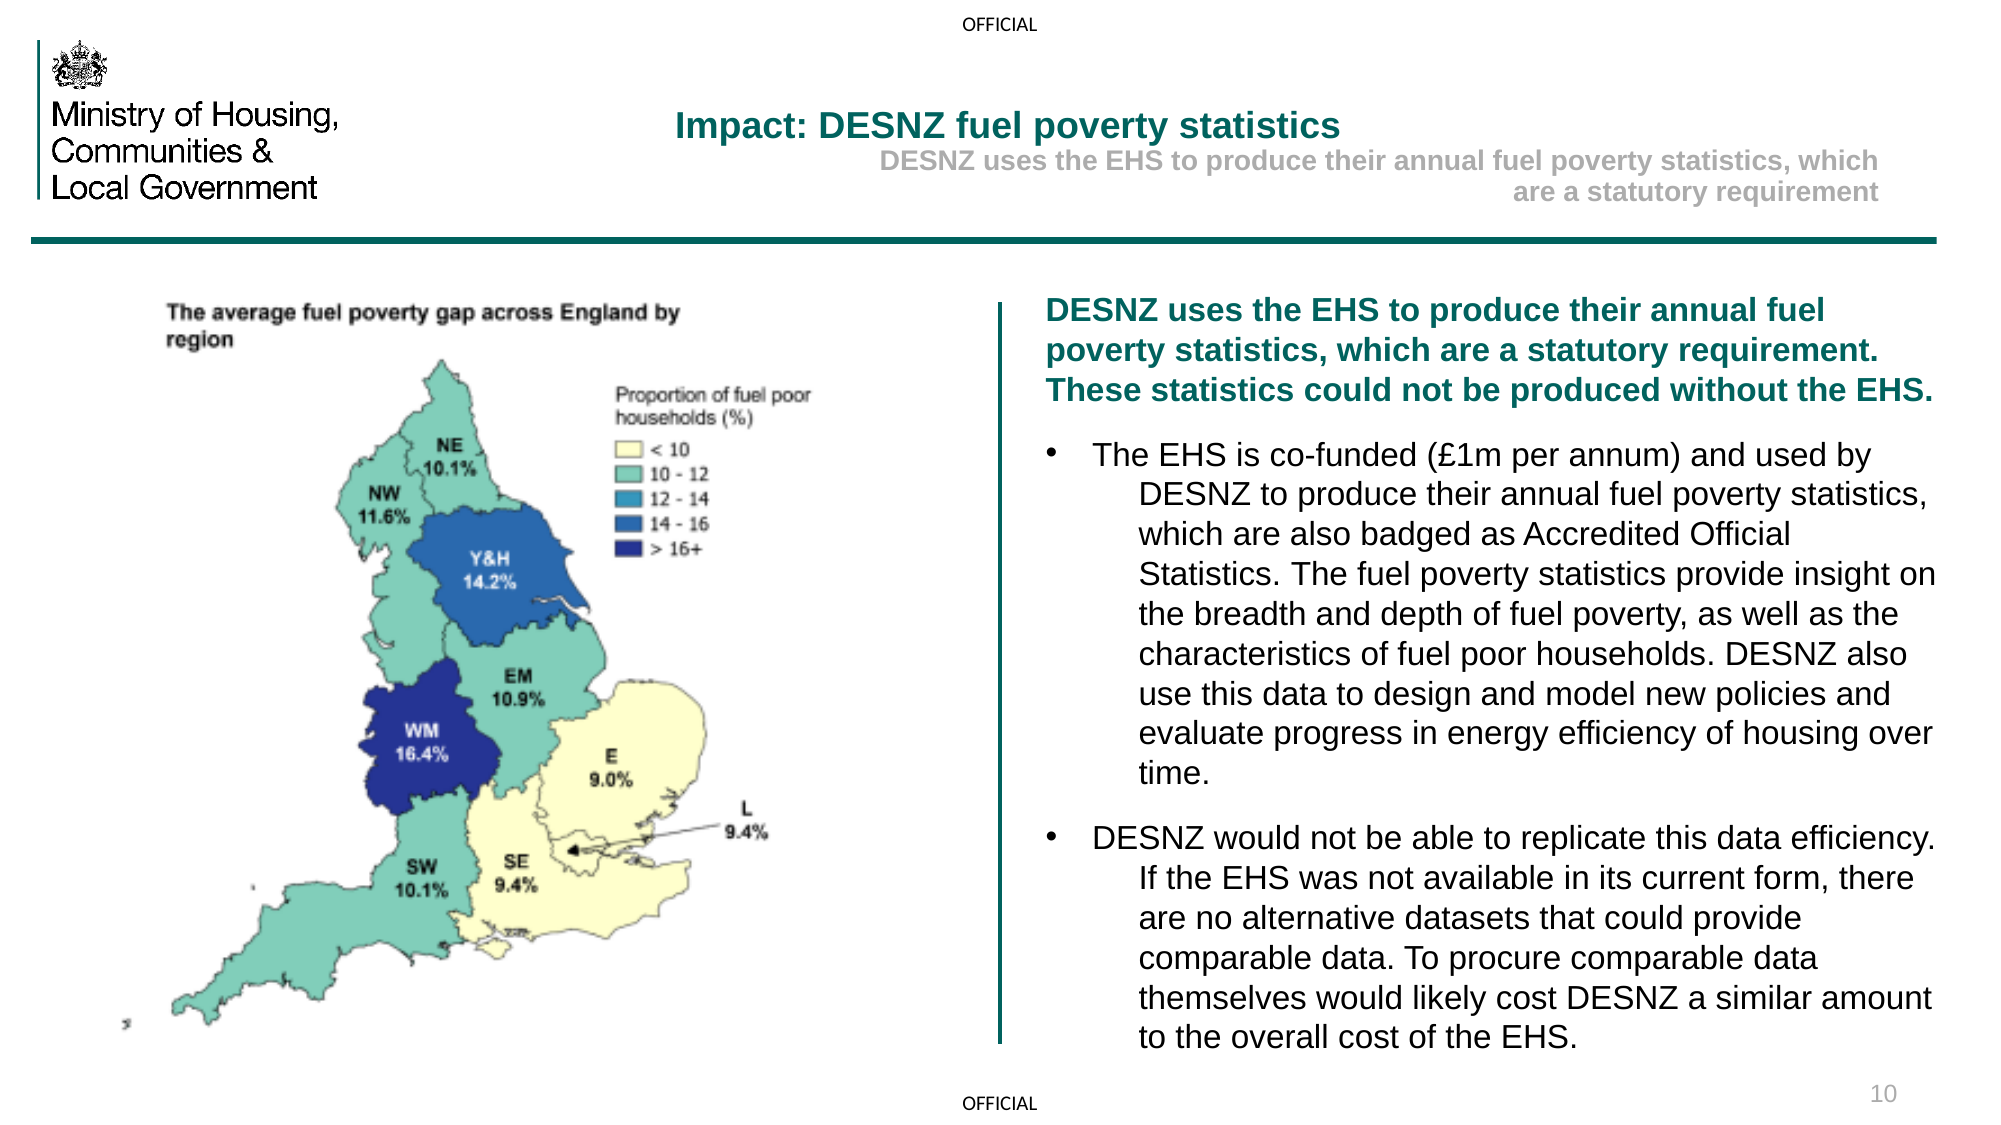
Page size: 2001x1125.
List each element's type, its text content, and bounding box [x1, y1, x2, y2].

text_box [1869, 1077, 1963, 1108]
list DESNZ uses the EHS to produce their annual fuel poverty statistics, which are a statutory requirement [879, 147, 1924, 208]
title Impact: DESNZ fuel poverty statistics [675, 105, 1924, 147]
picture [107, 288, 854, 1037]
list DESNZ uses the EHS to produce their annual fuel poverty statistics, which are a statutory requirement. These statistics could not be produced without the EHS. The EHS is co-funded (£1m per annum) and used by DESNZ to produce their annual fuel poverty statistics, which are also badged as Accredited Official Statistics. The fuel poverty statistics provide insight on the breadth and depth of fuel poverty, as well as the characteristics of fuel poor households. DESNZ also use this data to design and model new policies and evaluate progress in energy efficiency of housing over time. DESNZ would not be able to replicate this data efficiency. If the EHS was not available in its current form, there are no alternative datasets that could provide comparable data. To procure comparable data themselves would likely cost DESNZ a similar amount to the overall cost of the EHS. [1045, 288, 1940, 1037]
